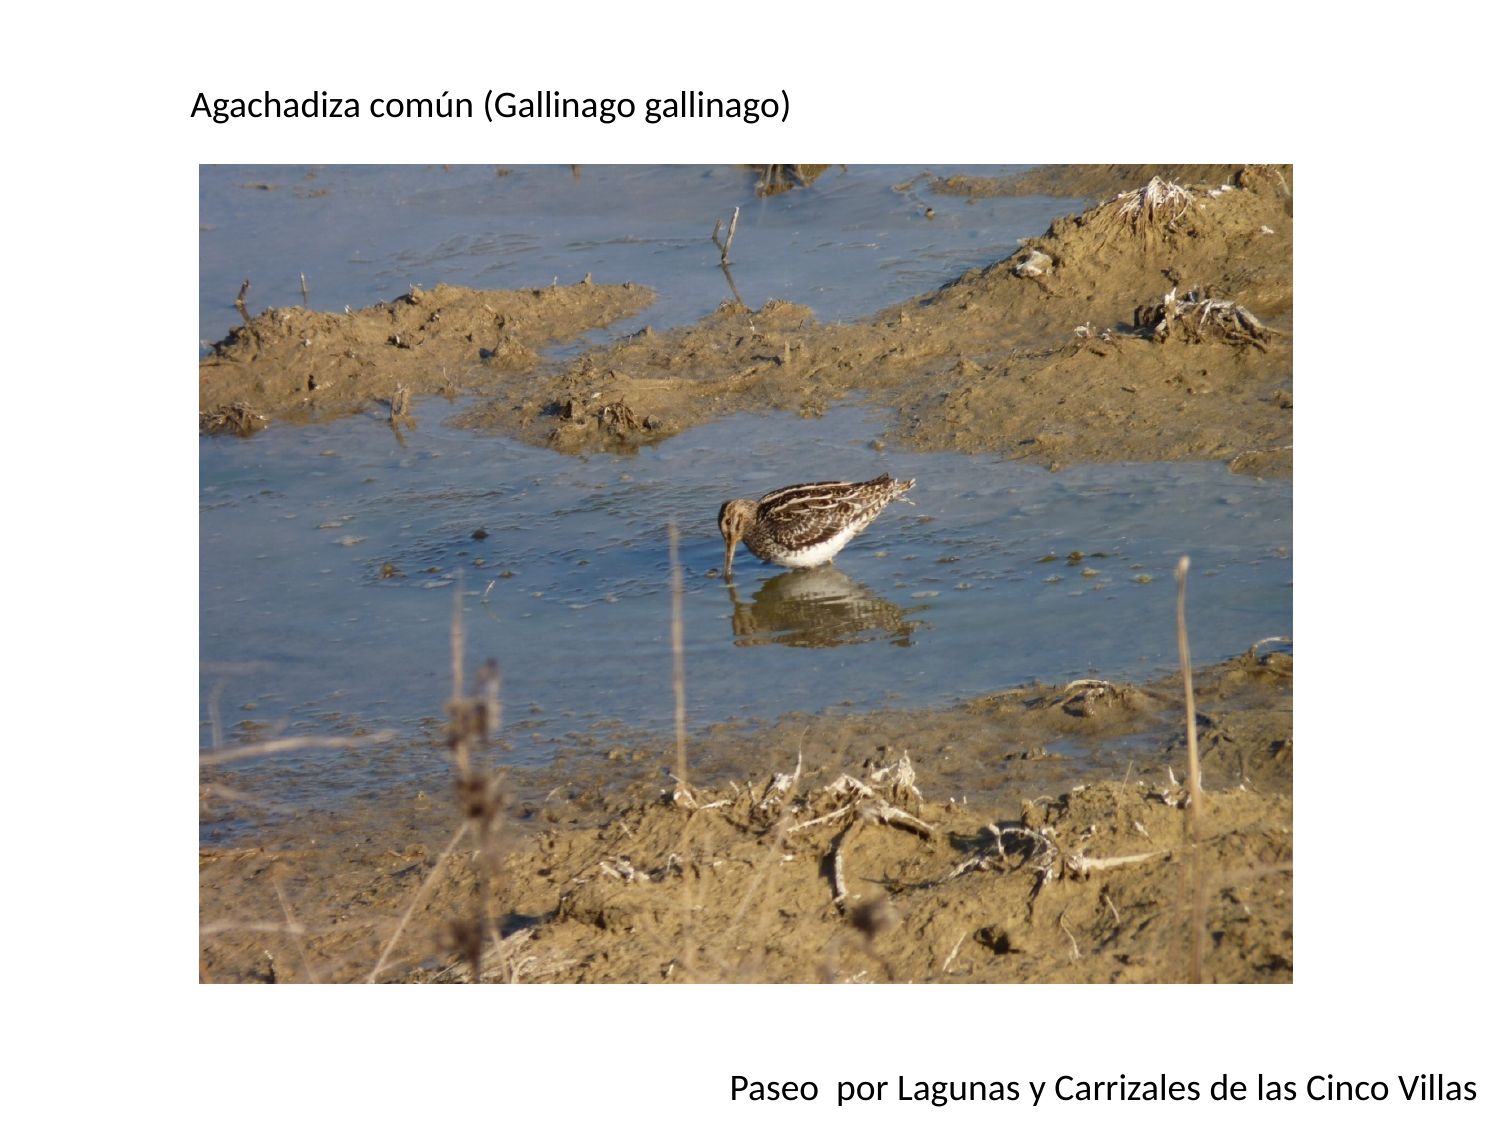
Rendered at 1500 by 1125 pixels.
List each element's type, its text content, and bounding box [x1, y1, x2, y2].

text_box Agachadiza común (Gallinago gallinago) [175, 82, 833, 135]
text_box Paseo por Lagunas y Carrizales de las Cinco Villas [714, 1064, 1500, 1118]
picture [199, 164, 1293, 985]
